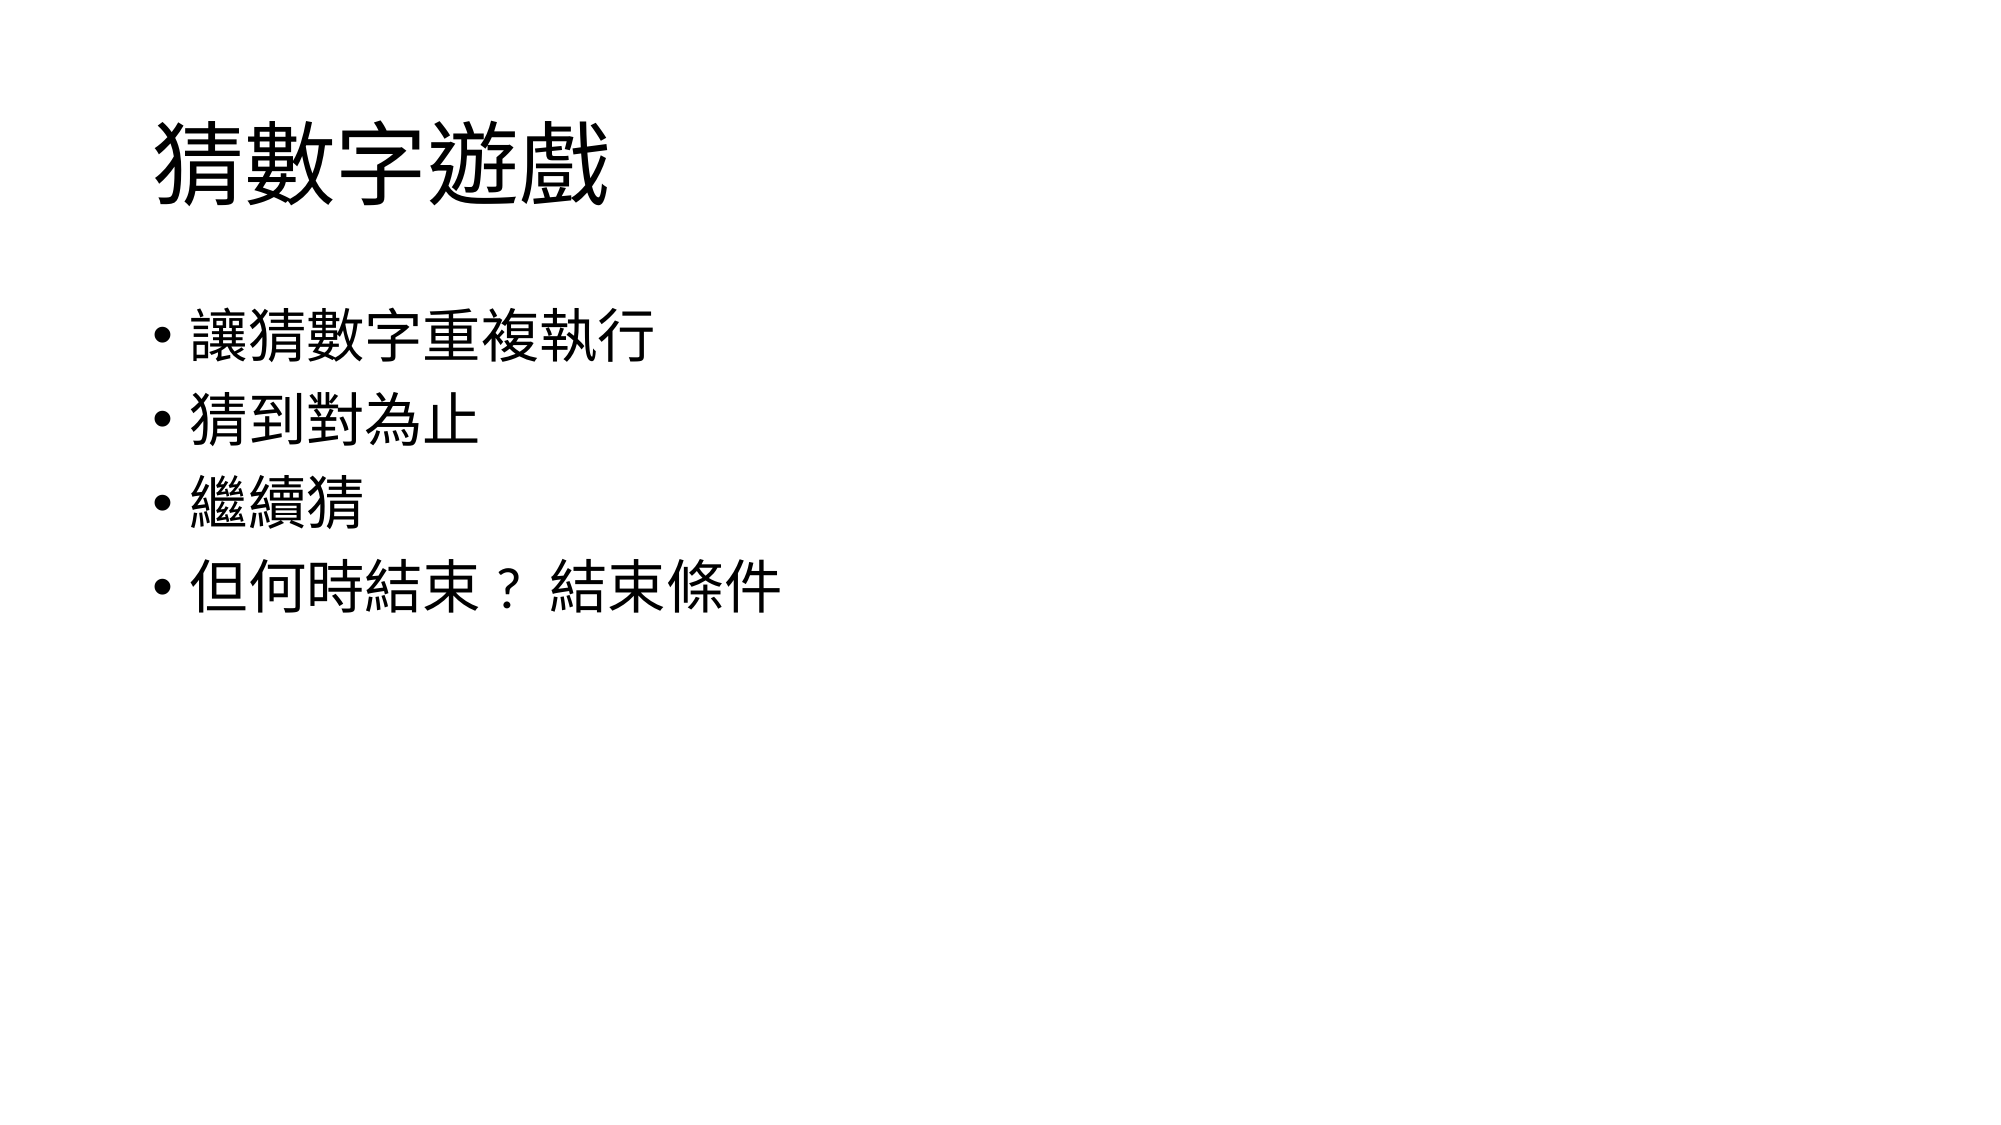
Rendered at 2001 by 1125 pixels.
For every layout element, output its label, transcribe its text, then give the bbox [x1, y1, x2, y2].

list 讓猜數字重複執行 猜到對為止 繼續猜 但何時結束? 結束條件 [137, 299, 1385, 1014]
title 猜數字遊戲 [137, 59, 1863, 278]
